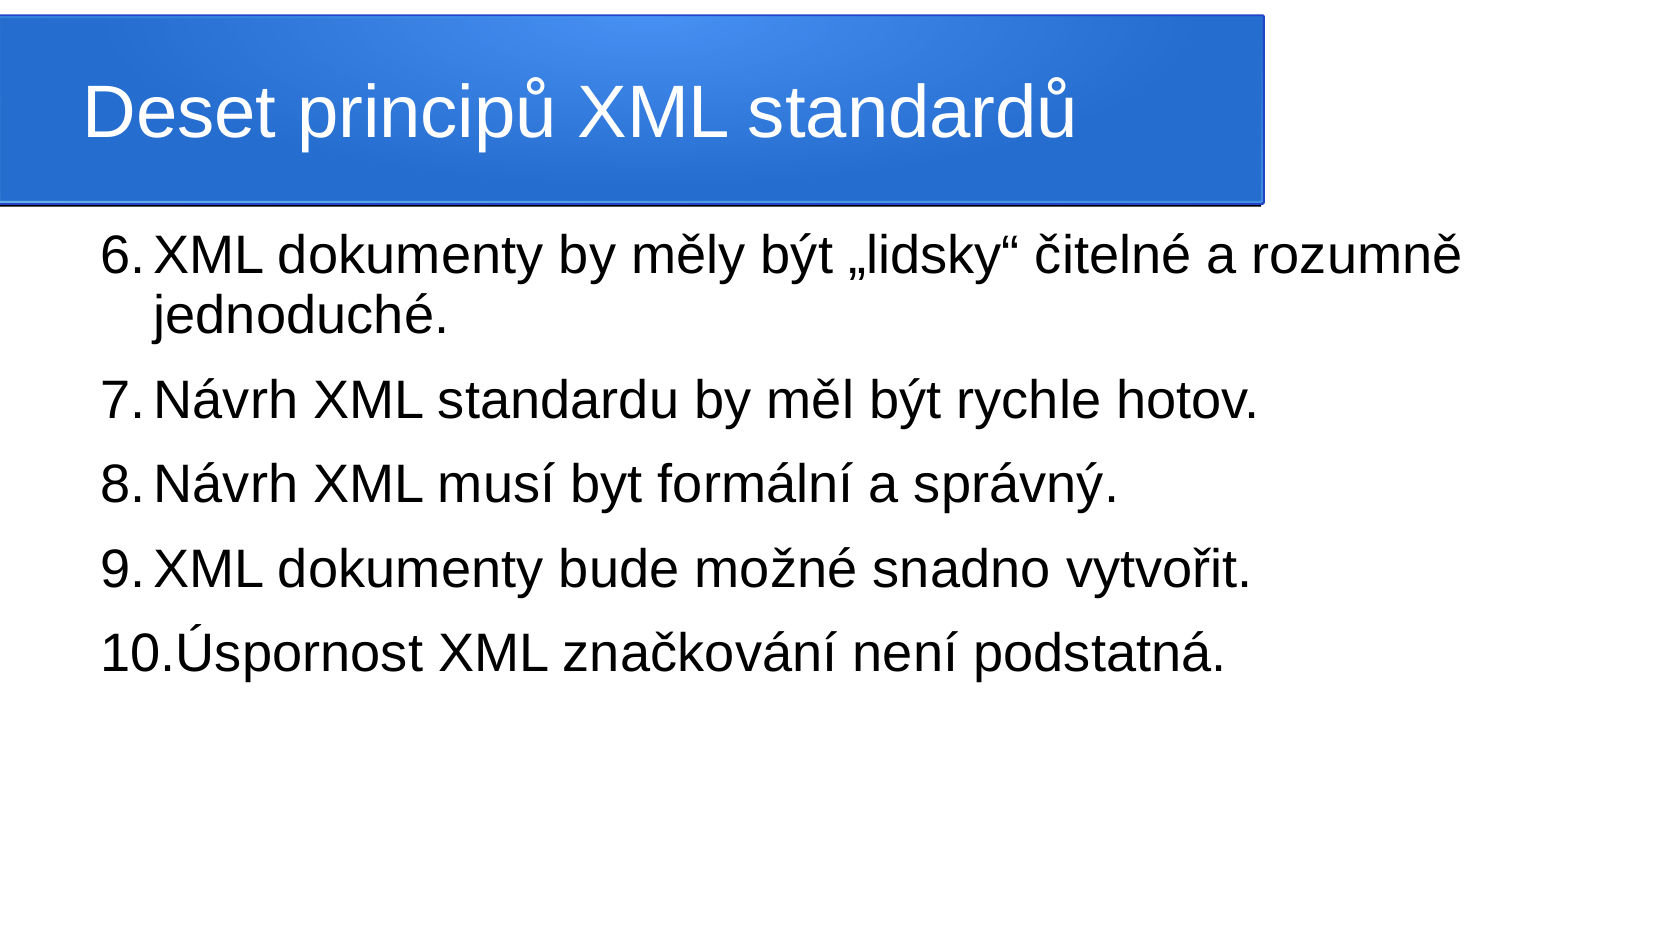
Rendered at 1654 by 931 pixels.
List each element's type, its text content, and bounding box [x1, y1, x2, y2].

title Deset principů XML standardů [82, 35, 1235, 189]
list XML dokumenty by měly být „lidsky“ čitelné a rozumně jednoduché. Návrh XML standardu by měl být rychle hotov. Návrh XML musí byt formální a správný. XML dokumenty bude možné snadno vytvořit. Úspornost XML značkování není podstatná. [82, 224, 1571, 764]
